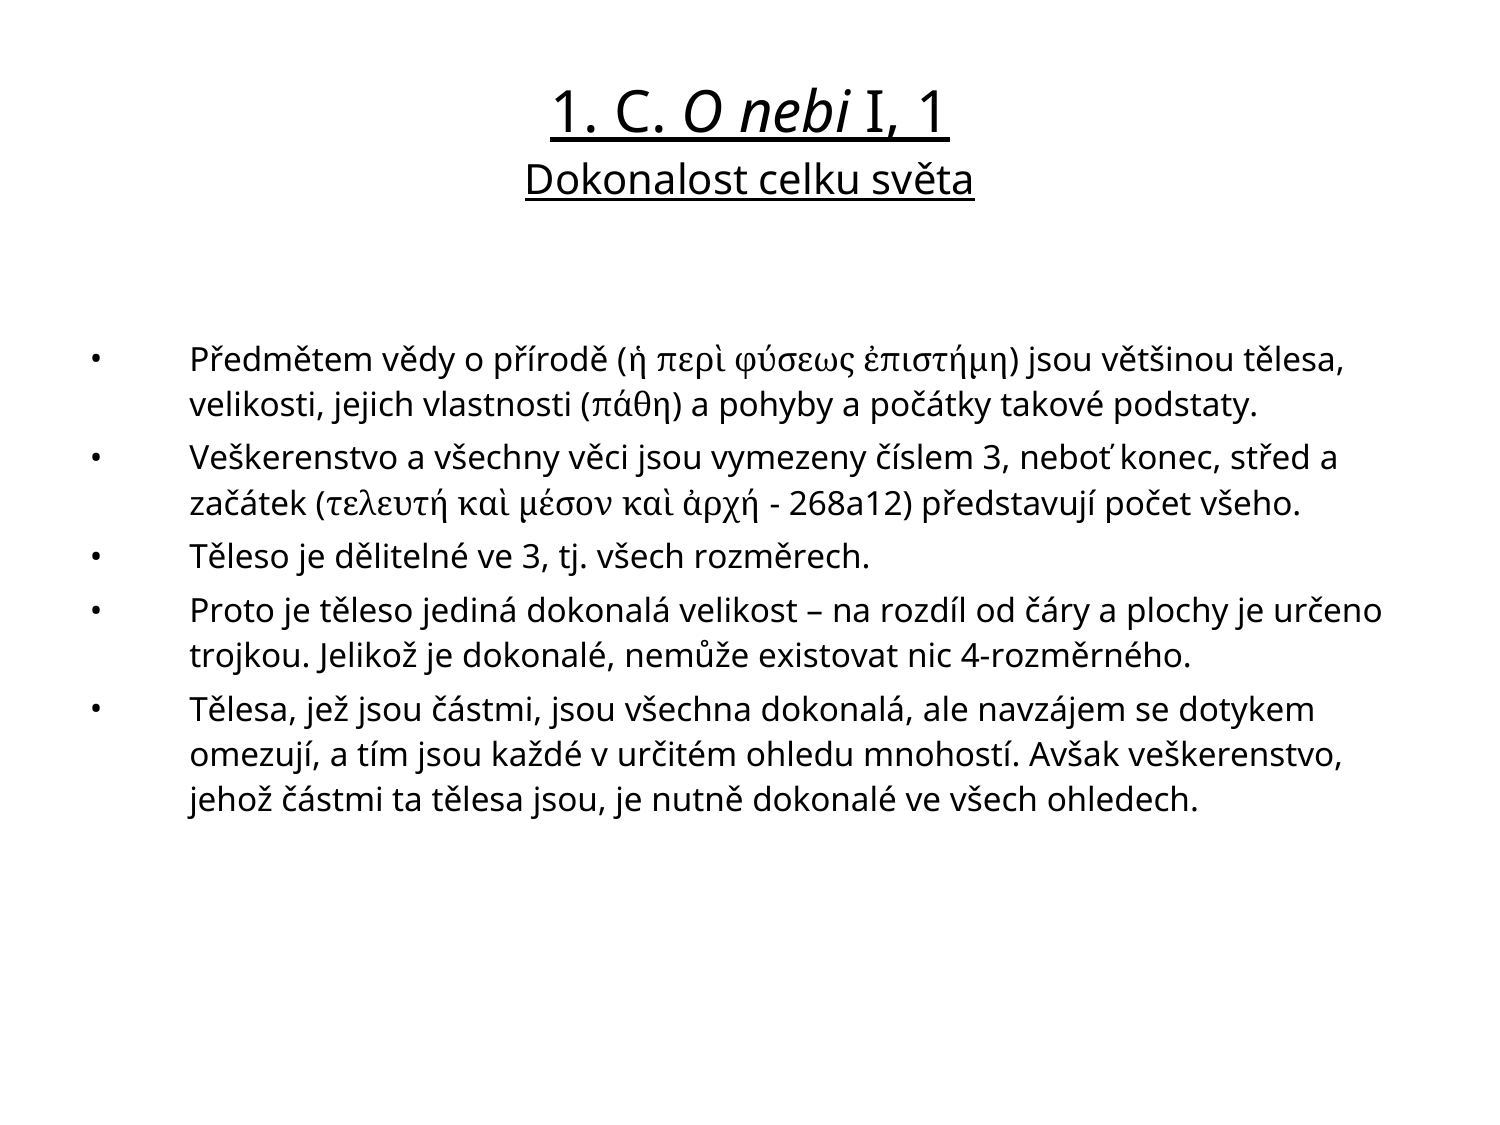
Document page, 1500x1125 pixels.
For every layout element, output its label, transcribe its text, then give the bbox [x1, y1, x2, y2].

title 1. C. O nebi I, 1 Dokonalost celku světa [75, 45, 1426, 233]
list Předmětem vědy o přírodě (ἡ περὶ φύσεως ἐπιστήμη) jsou většinou tělesa, velikosti, jejich vlastnosti (πάθη) a pohyby a počátky takové podstaty. Veškerenstvo a všechny věci jsou vymezeny číslem 3, neboť konec, střed a začátek (τελευτή καὶ μέσον καὶ ἀρχή - 268a12) představují počet všeho. Těleso je dělitelné ve 3, tj. všech rozměrech. Proto je těleso jediná dokonalá velikost – na rozdíl od čáry a plochy je určeno trojkou. Jelikož je dokonalé, nemůže existovat nic 4-rozměrného. Tělesa, jež jsou částmi, jsou všechna dokonalá, ale navzájem se dotykem omezují, a tím jsou každé v určitém ohledu mnohostí. Avšak veškerenstvo, jehož částmi ta tělesa jsou, je nutně dokonalé ve všech ohledech. [75, 262, 1426, 1058]
